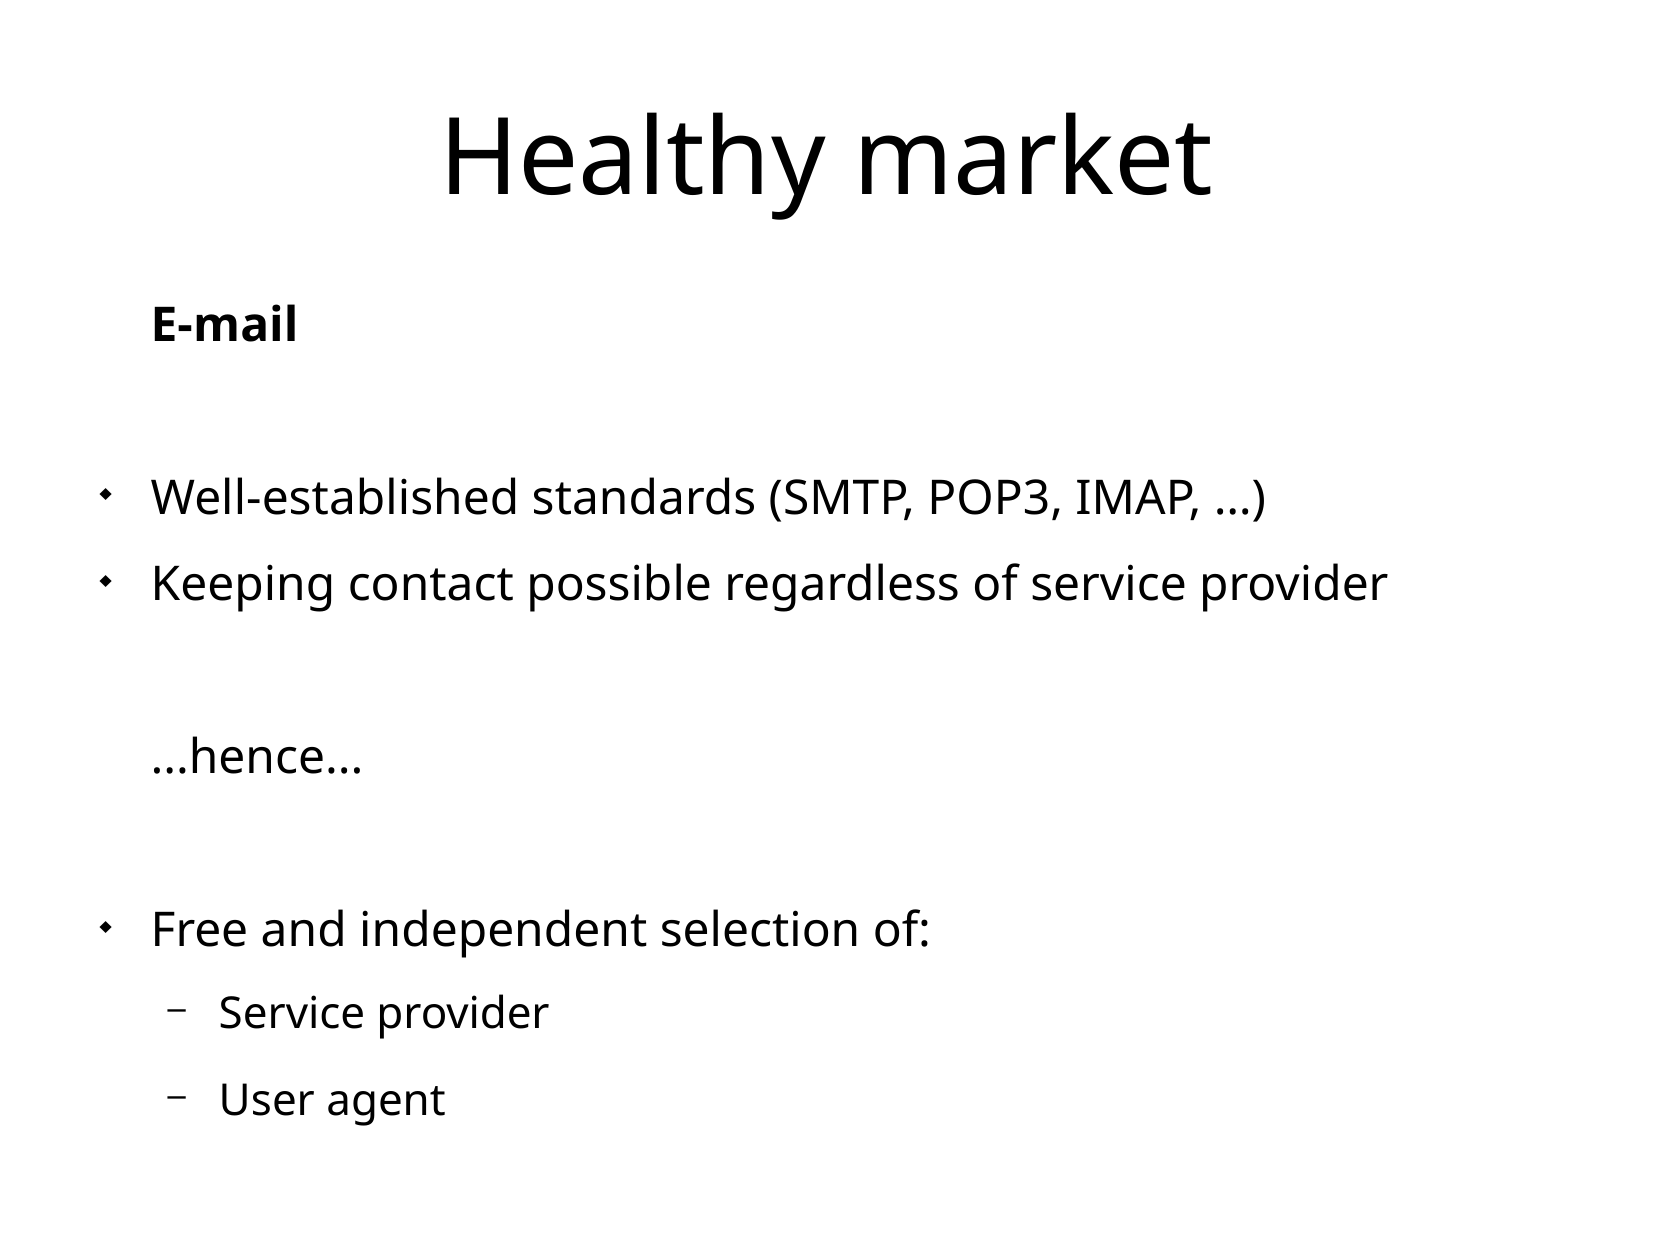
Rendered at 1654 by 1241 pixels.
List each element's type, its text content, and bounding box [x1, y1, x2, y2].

title Healthy market [82, 49, 1571, 257]
list E-mail Well-established standards (SMTP, POP3, IMAP, …) Keeping contact possible regardless of service provider ...hence... Free and independent selection of: Service provider User agent [82, 290, 1538, 1136]
